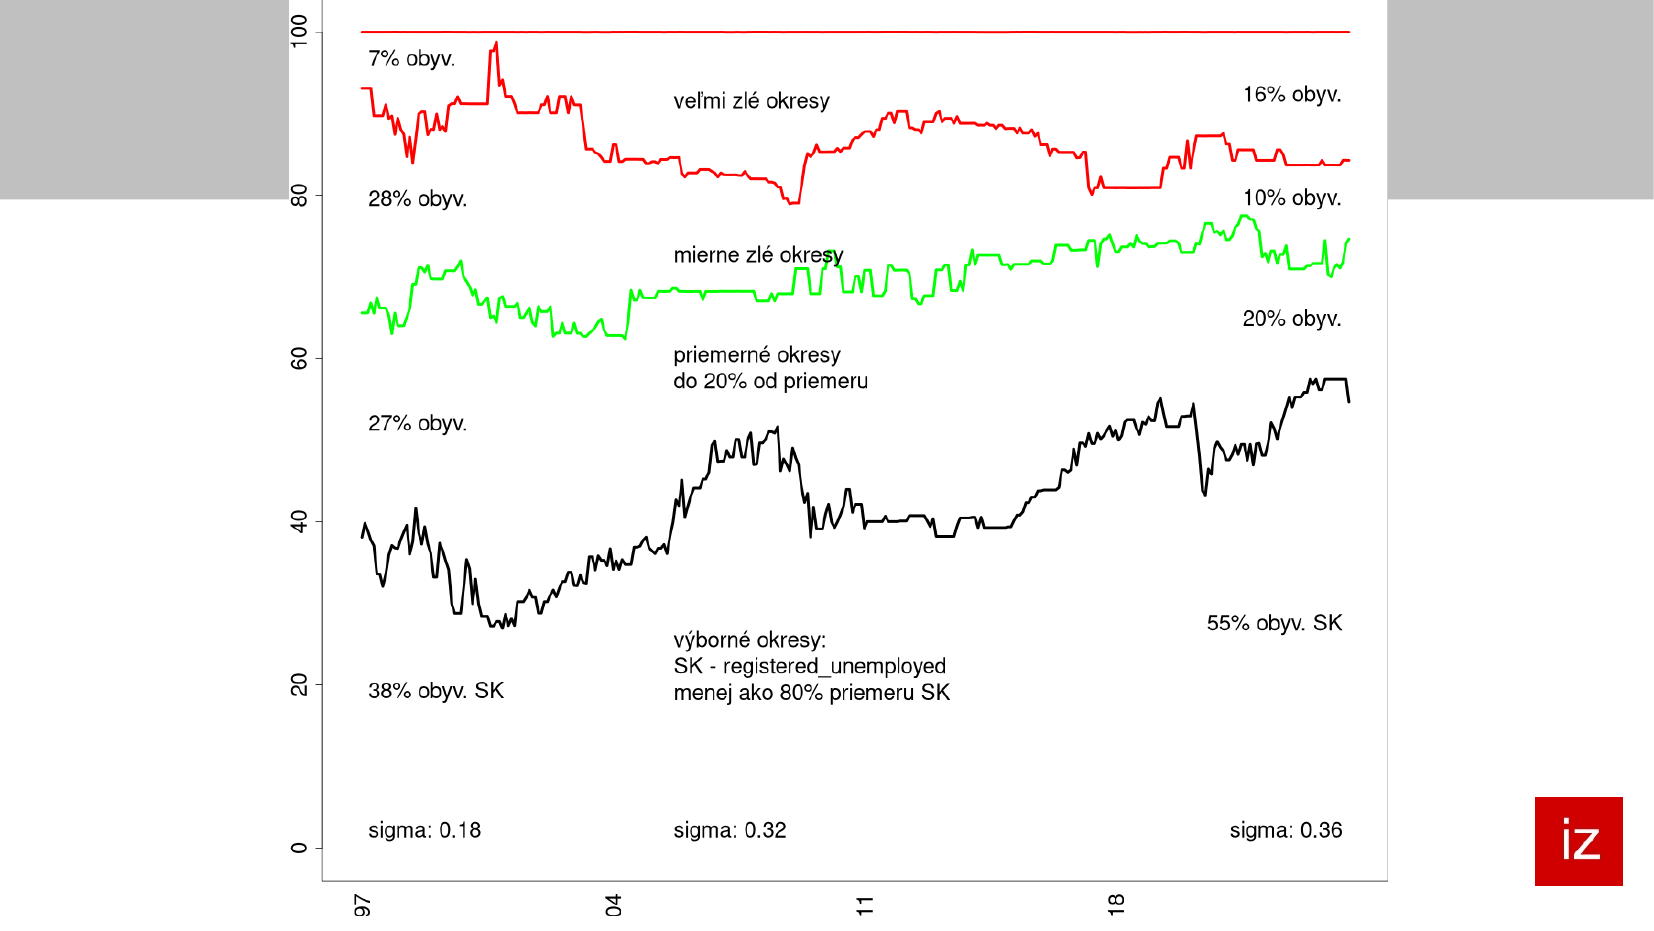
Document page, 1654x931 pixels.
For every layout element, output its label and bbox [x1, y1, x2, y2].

picture [289, 0, 1388, 916]
picture [1535, 797, 1623, 886]
